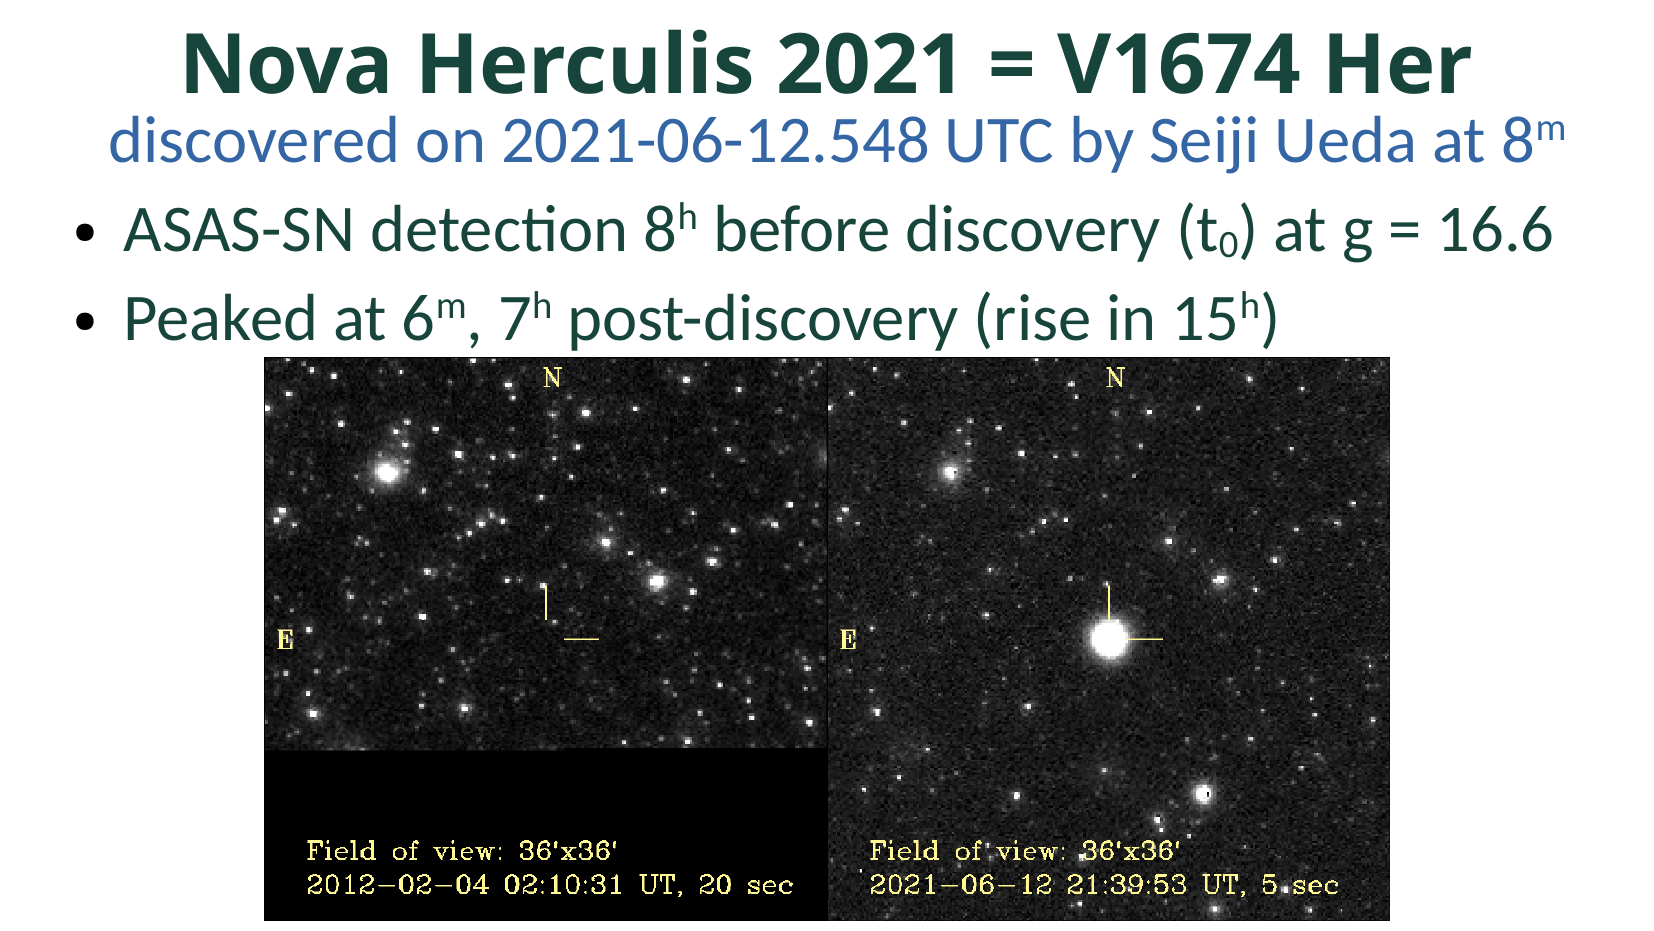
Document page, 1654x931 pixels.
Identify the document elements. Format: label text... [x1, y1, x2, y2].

picture [264, 357, 1390, 921]
subtitle discovered on 2021-06-12.548 UTC by Seiji Ueda at 8m ASAS-SN detection 8h before discovery (t0) at g = 16.6 Peaked at 6m, 7h post-discovery (rise in 15h) [73, 54, 1636, 416]
title Nova Herculis 2021 = V1674 Her [82, 0, 1571, 54]
